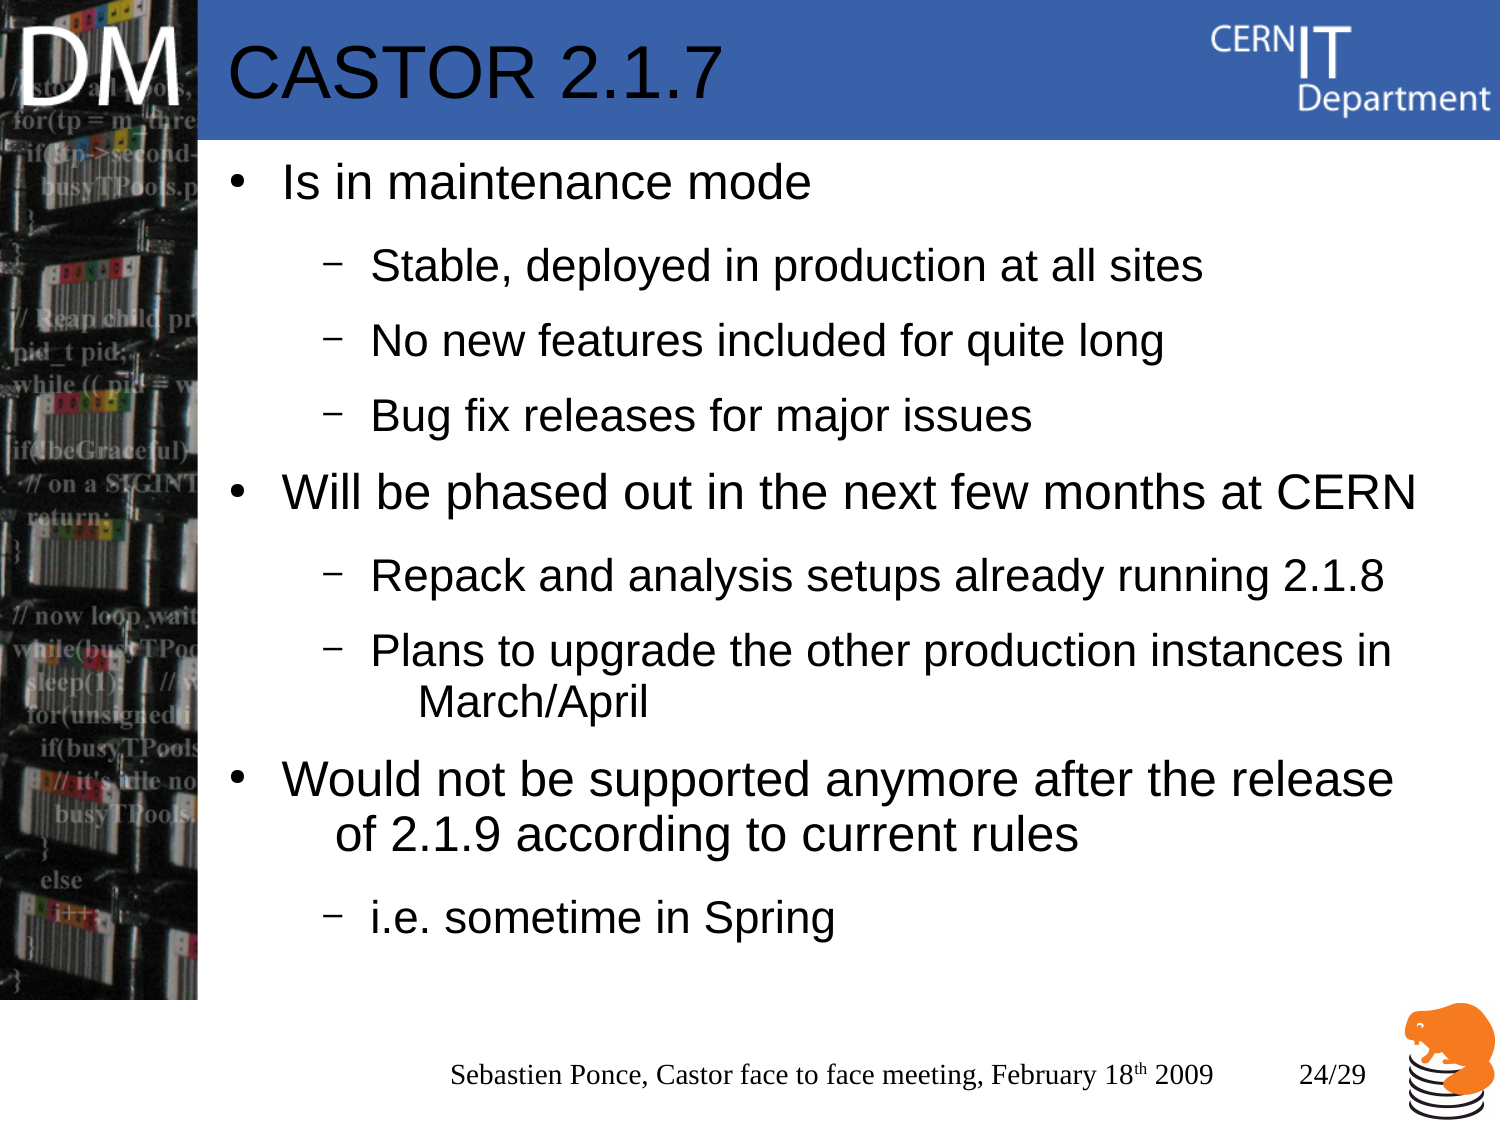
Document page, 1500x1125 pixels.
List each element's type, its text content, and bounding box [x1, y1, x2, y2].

picture [1404, 1003, 1495, 1120]
title CASTOR 2.1.7 [212, 0, 1125, 138]
picture [198, 0, 1500, 140]
list Is in maintenance mode Stable, deployed in production at all sites No new features included for quite long Bug fix releases for major issues Will be phased out in the next few months at CERN Repack and analysis setups already running 2.1.8 Plans to upgrade the other production instances in March/April Would not be supported anymore after the release of 2.1.9 according to current rules i.e. sometime in Spring [177, 139, 1457, 983]
